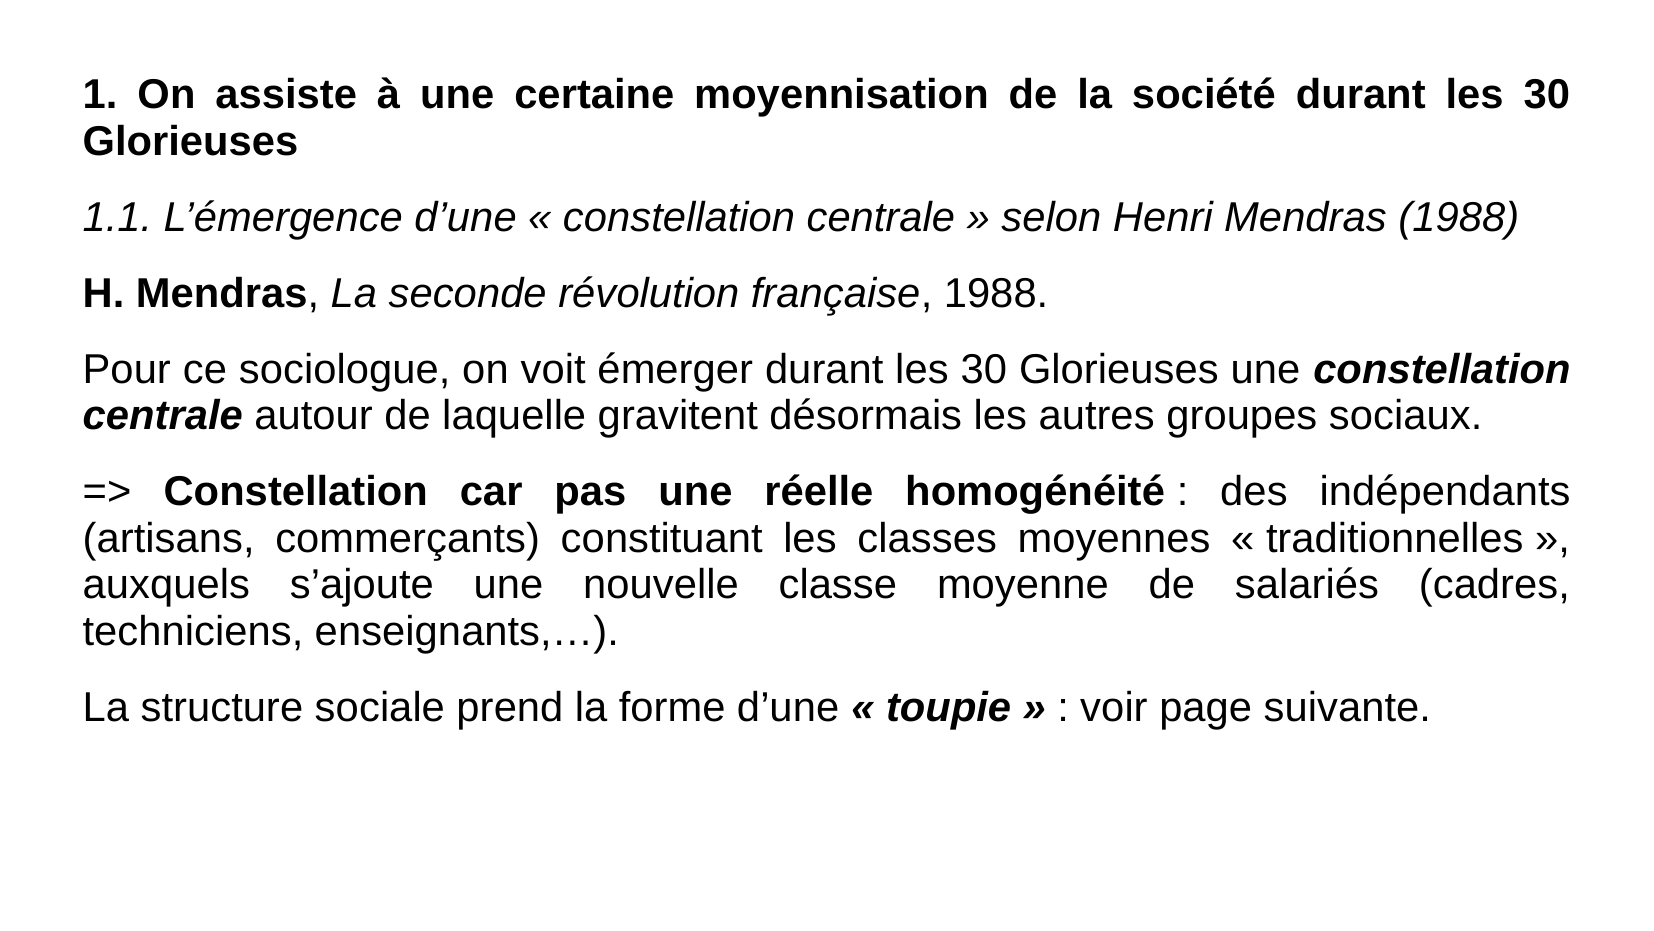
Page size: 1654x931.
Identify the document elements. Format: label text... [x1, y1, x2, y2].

list 1. On assiste à une certaine moyennisation de la société durant les 30 Glorieuses 1.1. L’émergence d’une « constellation centrale » selon Henri Mendras (1988) H. Mendras, La seconde révolution française, 1988. Pour ce sociologue, on voit émerger durant les 30 Glorieuses une constellation centrale autour de laquelle gravitent désormais les autres groupes sociaux. => Constellation car pas une réelle homogénéité : des indépendants (artisans, commerçants) constituant les classes moyennes « traditionnelles », auxquels s’ajoute une nouvelle classe moyenne de salariés (cadres, techniciens, enseignants,…). La structure sociale prend la forme d’une « toupie » : voir page suivante. [82, 70, 1571, 839]
